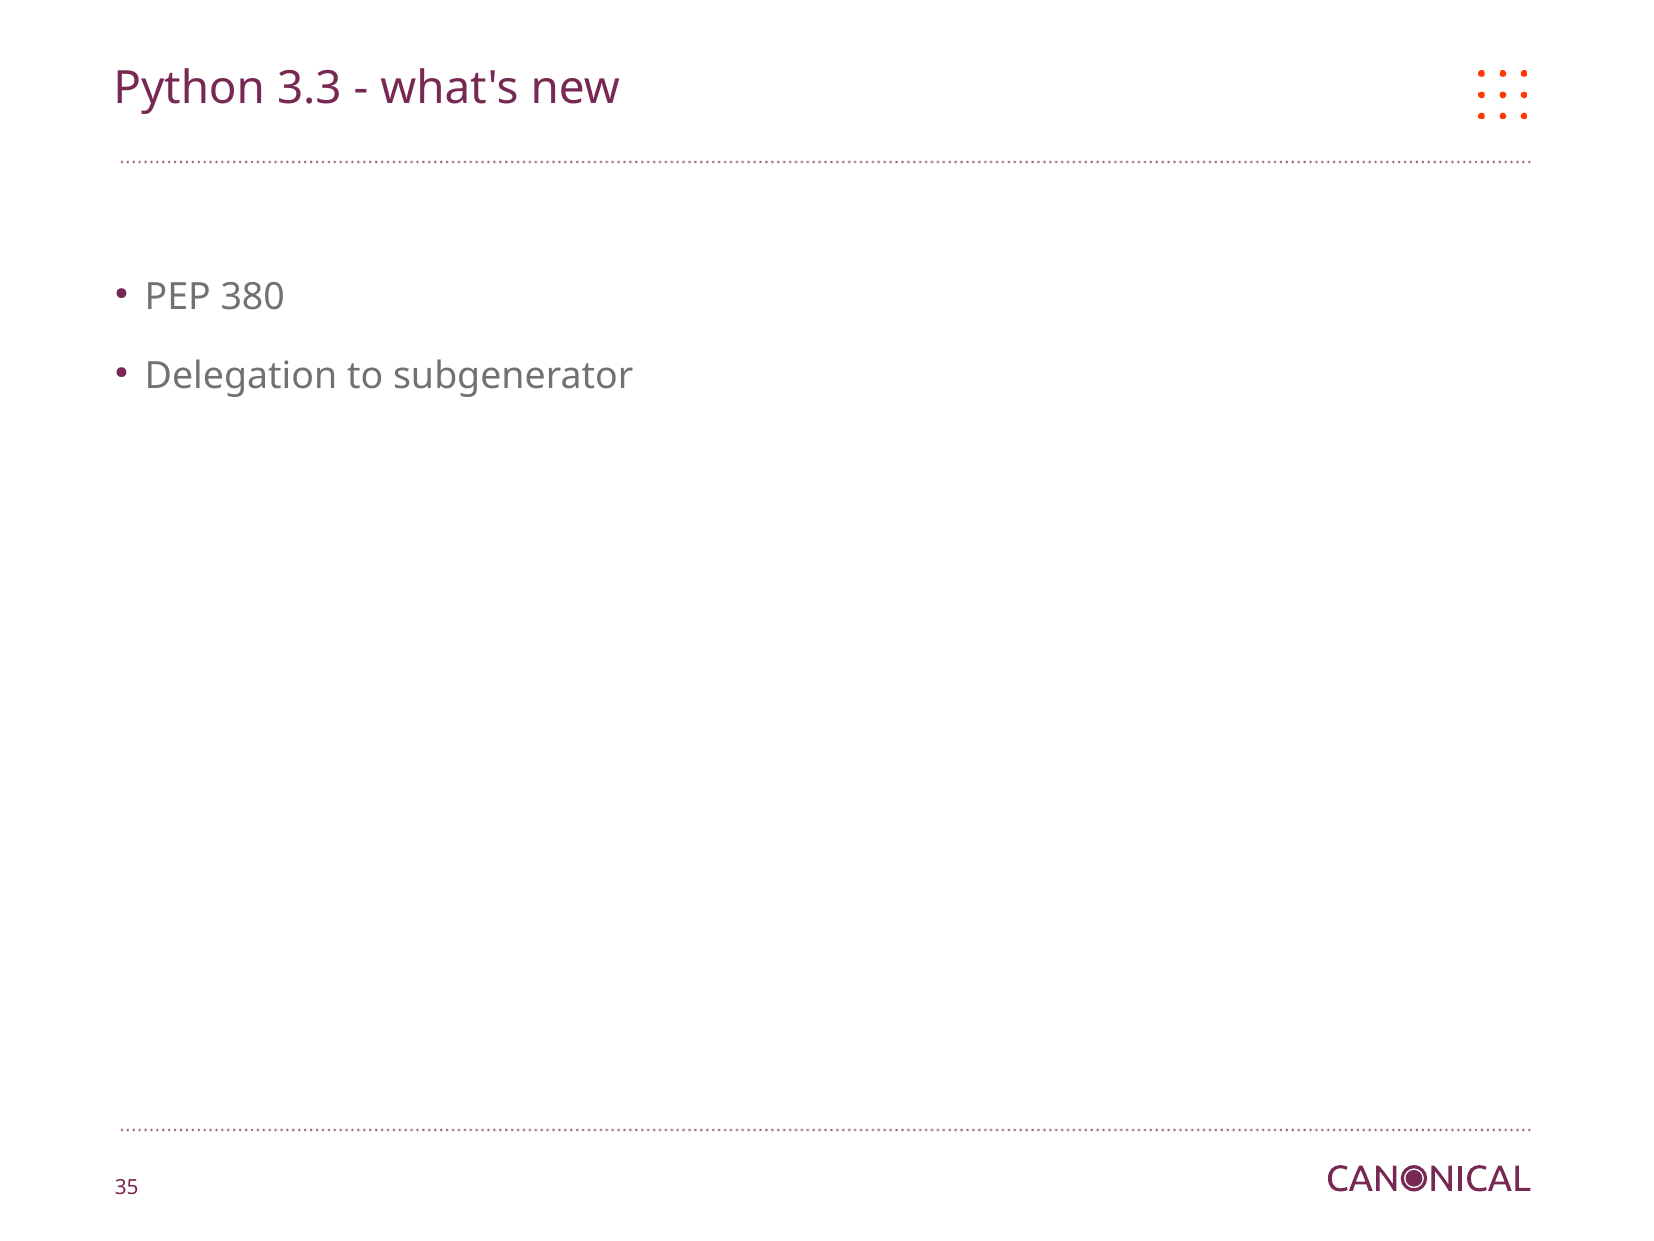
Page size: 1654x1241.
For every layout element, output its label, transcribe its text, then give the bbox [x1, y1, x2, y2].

title Python 3.3 - what's new [113, 64, 1382, 107]
picture [1478, 70, 1527, 119]
picture [111, 159, 1533, 166]
picture [111, 1127, 1533, 1134]
list PEP 380 Delegation to subgenerator [115, 256, 1540, 977]
